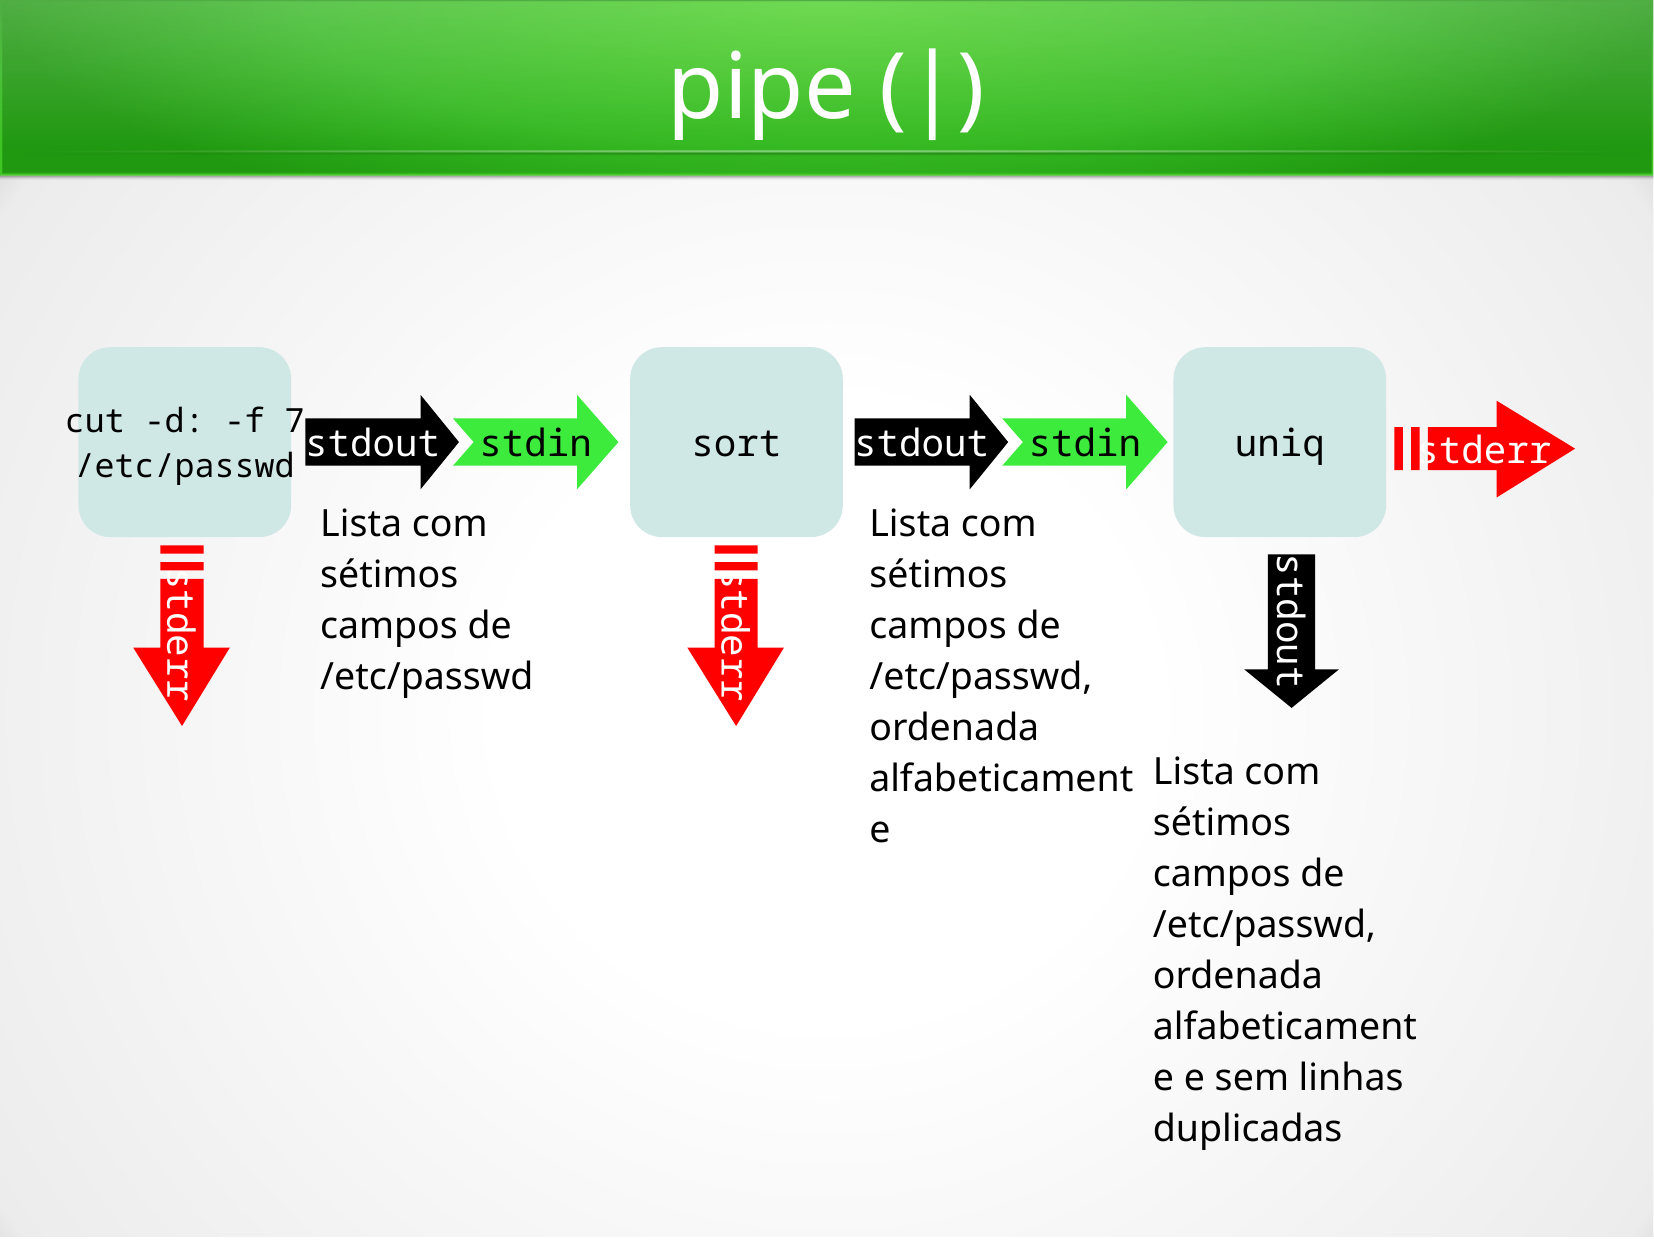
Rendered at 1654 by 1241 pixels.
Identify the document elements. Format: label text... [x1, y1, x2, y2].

text_box cut -d: -f 7 /etc/passwd [78, 347, 292, 538]
text_box Lista com sétimos campos de /etc/passwd, ordenada alfabeticamente [854, 489, 1168, 715]
text_box stderr [133, 578, 230, 727]
text_box stderr [687, 578, 785, 727]
picture [0, 0, 1654, 1237]
text_box stdout [305, 394, 459, 489]
text_box sort [630, 347, 843, 538]
text_box stderr [714, 562, 758, 571]
text_box stderr [160, 545, 204, 554]
text_box stderr [1394, 427, 1403, 471]
text_box stderr [1427, 400, 1576, 498]
text_box stdout [1244, 554, 1339, 708]
text_box Lista com sétimos campos de /etc/passwd [305, 489, 619, 631]
text_box Lista com sétimos campos de /etc/passwd, ordenada alfabeticamente e sem linhas duplicadas [1138, 737, 1452, 1047]
title pipe (|) [82, 11, 1571, 154]
text_box uniq [1173, 347, 1387, 538]
text_box stderr [714, 545, 758, 554]
text_box stderr [160, 562, 204, 571]
text_box stderr [1411, 427, 1420, 471]
text_box stdin [453, 394, 619, 489]
text_box stdin [1002, 394, 1168, 489]
text_box stdout [854, 394, 1009, 489]
